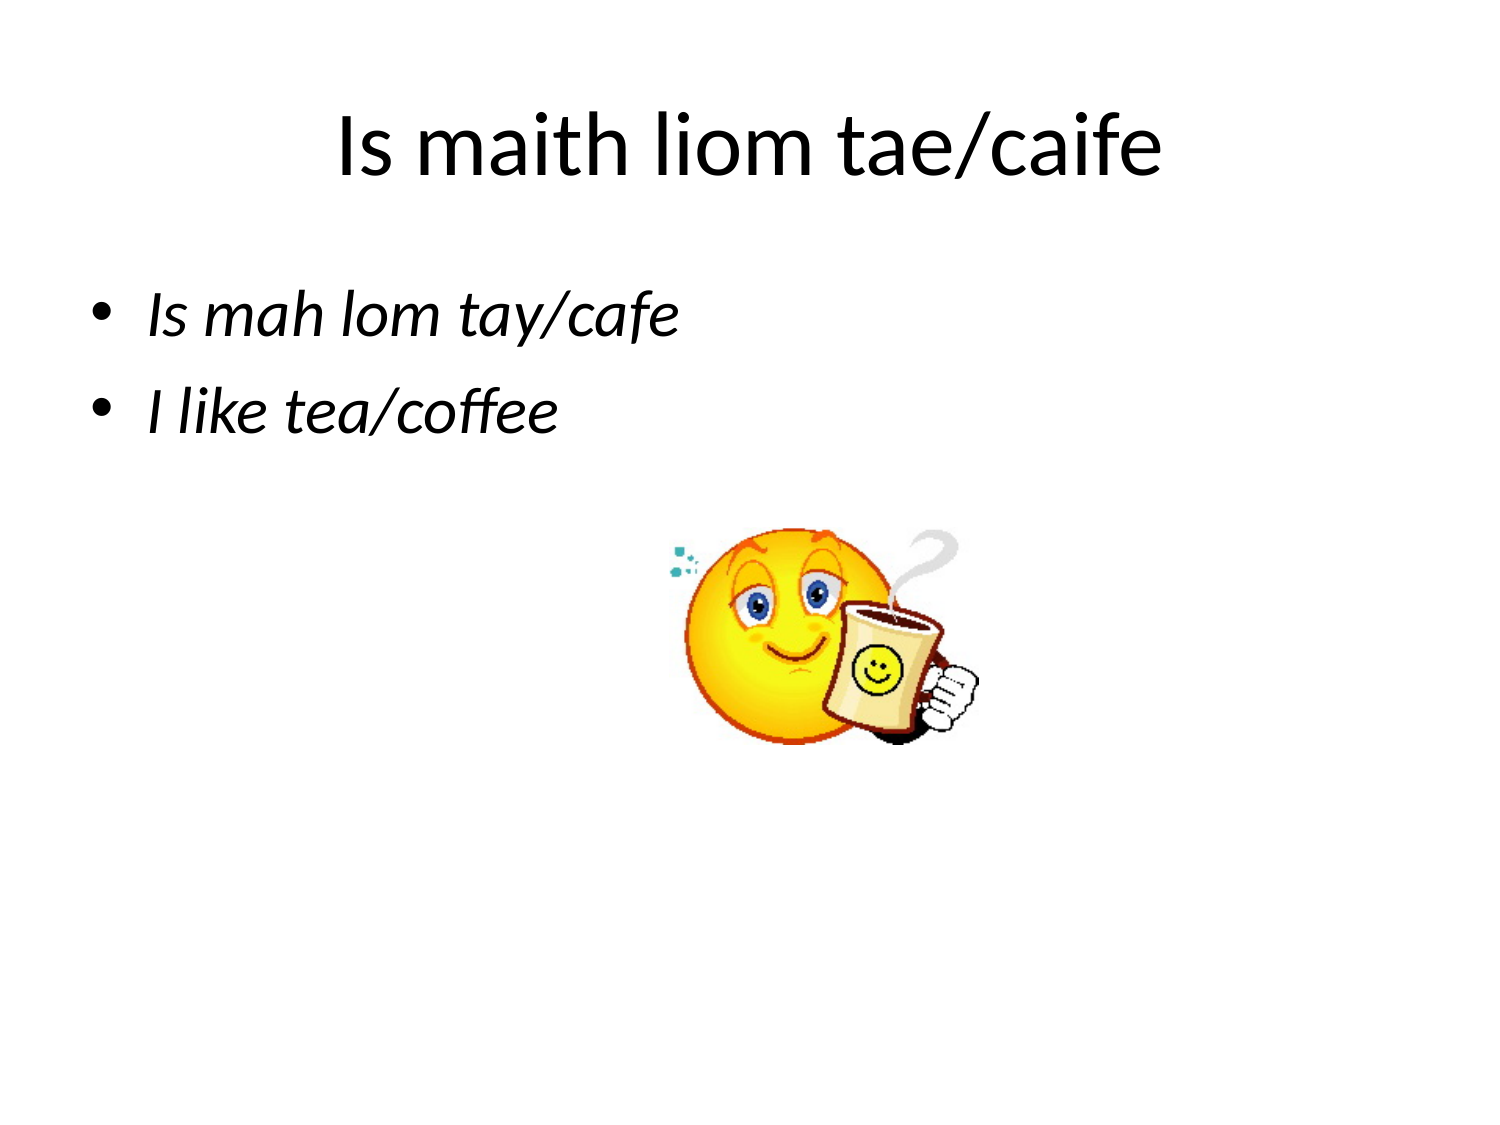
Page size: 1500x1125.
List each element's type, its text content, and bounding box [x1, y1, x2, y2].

picture [669, 527, 979, 745]
list Is mah lom tay/cafe I like tea/coffee [75, 262, 1426, 1005]
title Is maith liom tae/caife [75, 45, 1426, 233]
